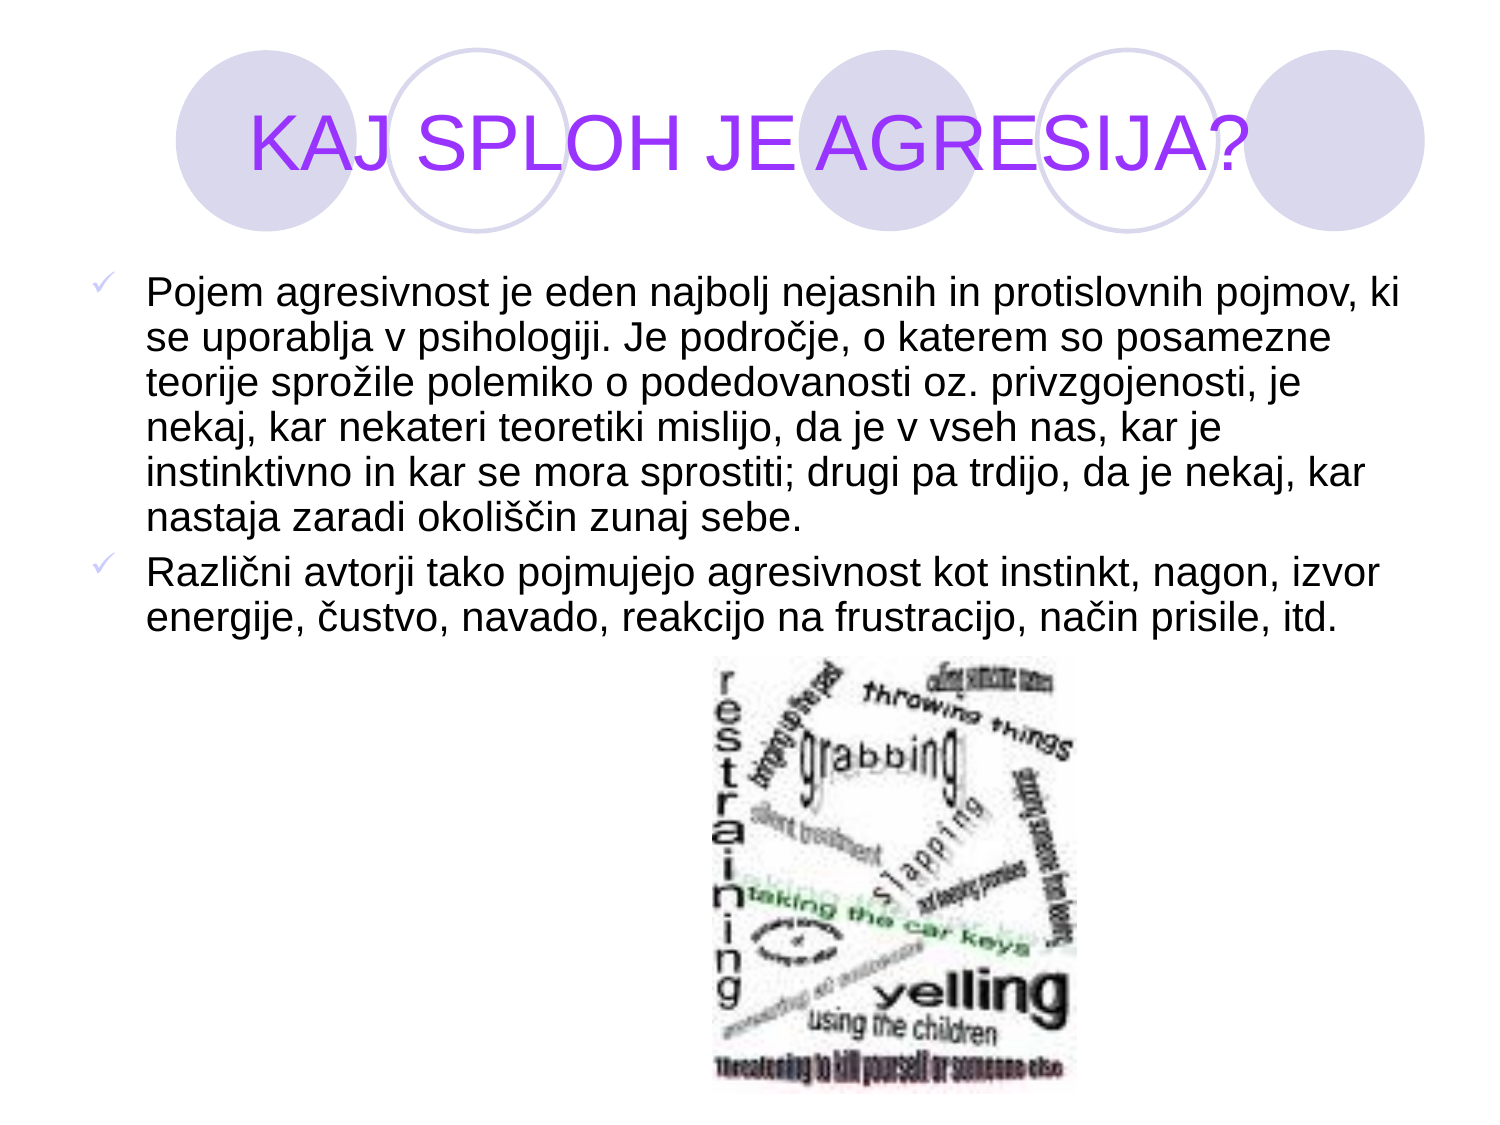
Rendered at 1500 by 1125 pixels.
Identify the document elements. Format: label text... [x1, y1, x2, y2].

list Pojem agresivnost je eden najbolj nejasnih in protislovnih pojmov, ki se uporablja v psihologiji. Je področje, o katerem so posamezne teorije sprožile polemiko o podedovanosti oz. privzgojenosti, je nekaj, kar nekateri teoretiki mislijo, da je v vseh nas, kar je instinktivno in kar se mora sprostiti; drugi pa trdijo, da je nekaj, kar nastaja zaradi okoliščin zunaj sebe. Različni avtorji tako pojmujejo agresivnost kot instinkt, nagon, izvor energije, čustvo, navado, reakcijo na frustracijo, način prisile, itd. [75, 262, 1425, 1006]
title KAJ SPLOH JE AGRESIJA? [75, 45, 1425, 233]
picture [712, 656, 1077, 1094]
